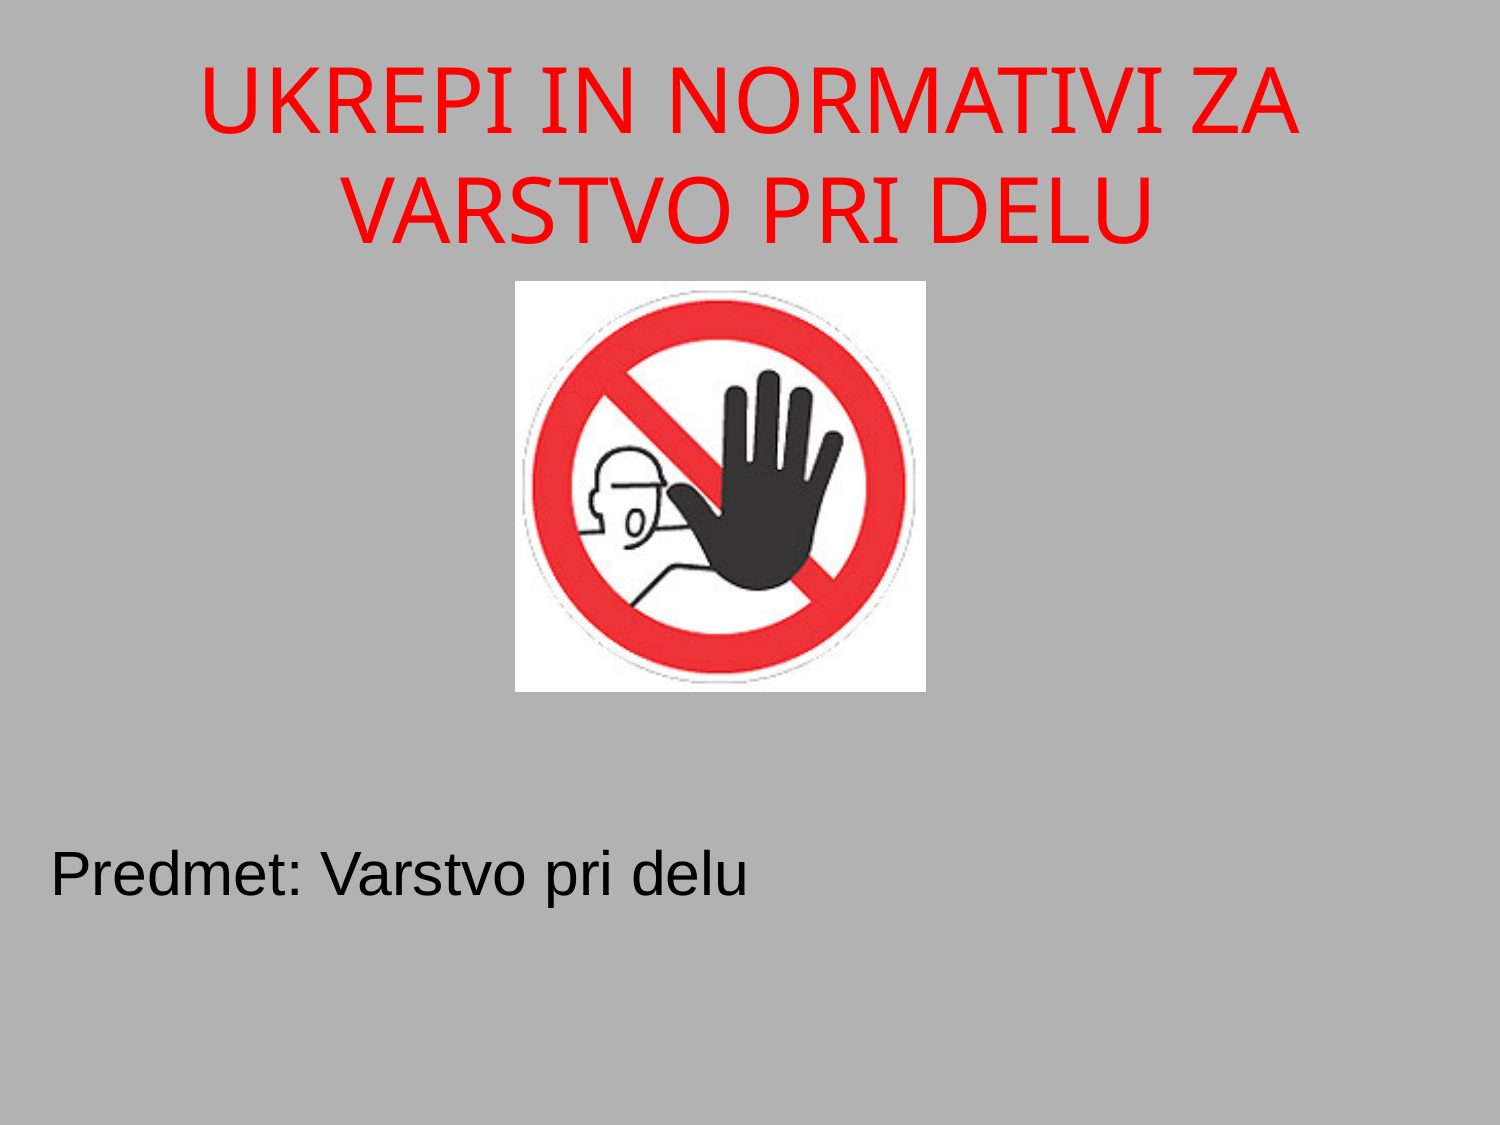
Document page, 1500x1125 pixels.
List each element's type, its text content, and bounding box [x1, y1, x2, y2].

title UKREPI IN NORMATIVI ZA VARSTVO PRI DELU [112, 31, 1388, 273]
subtitle Predmet: Varstvo pri delu [35, 738, 1269, 1106]
picture [515, 281, 926, 692]
